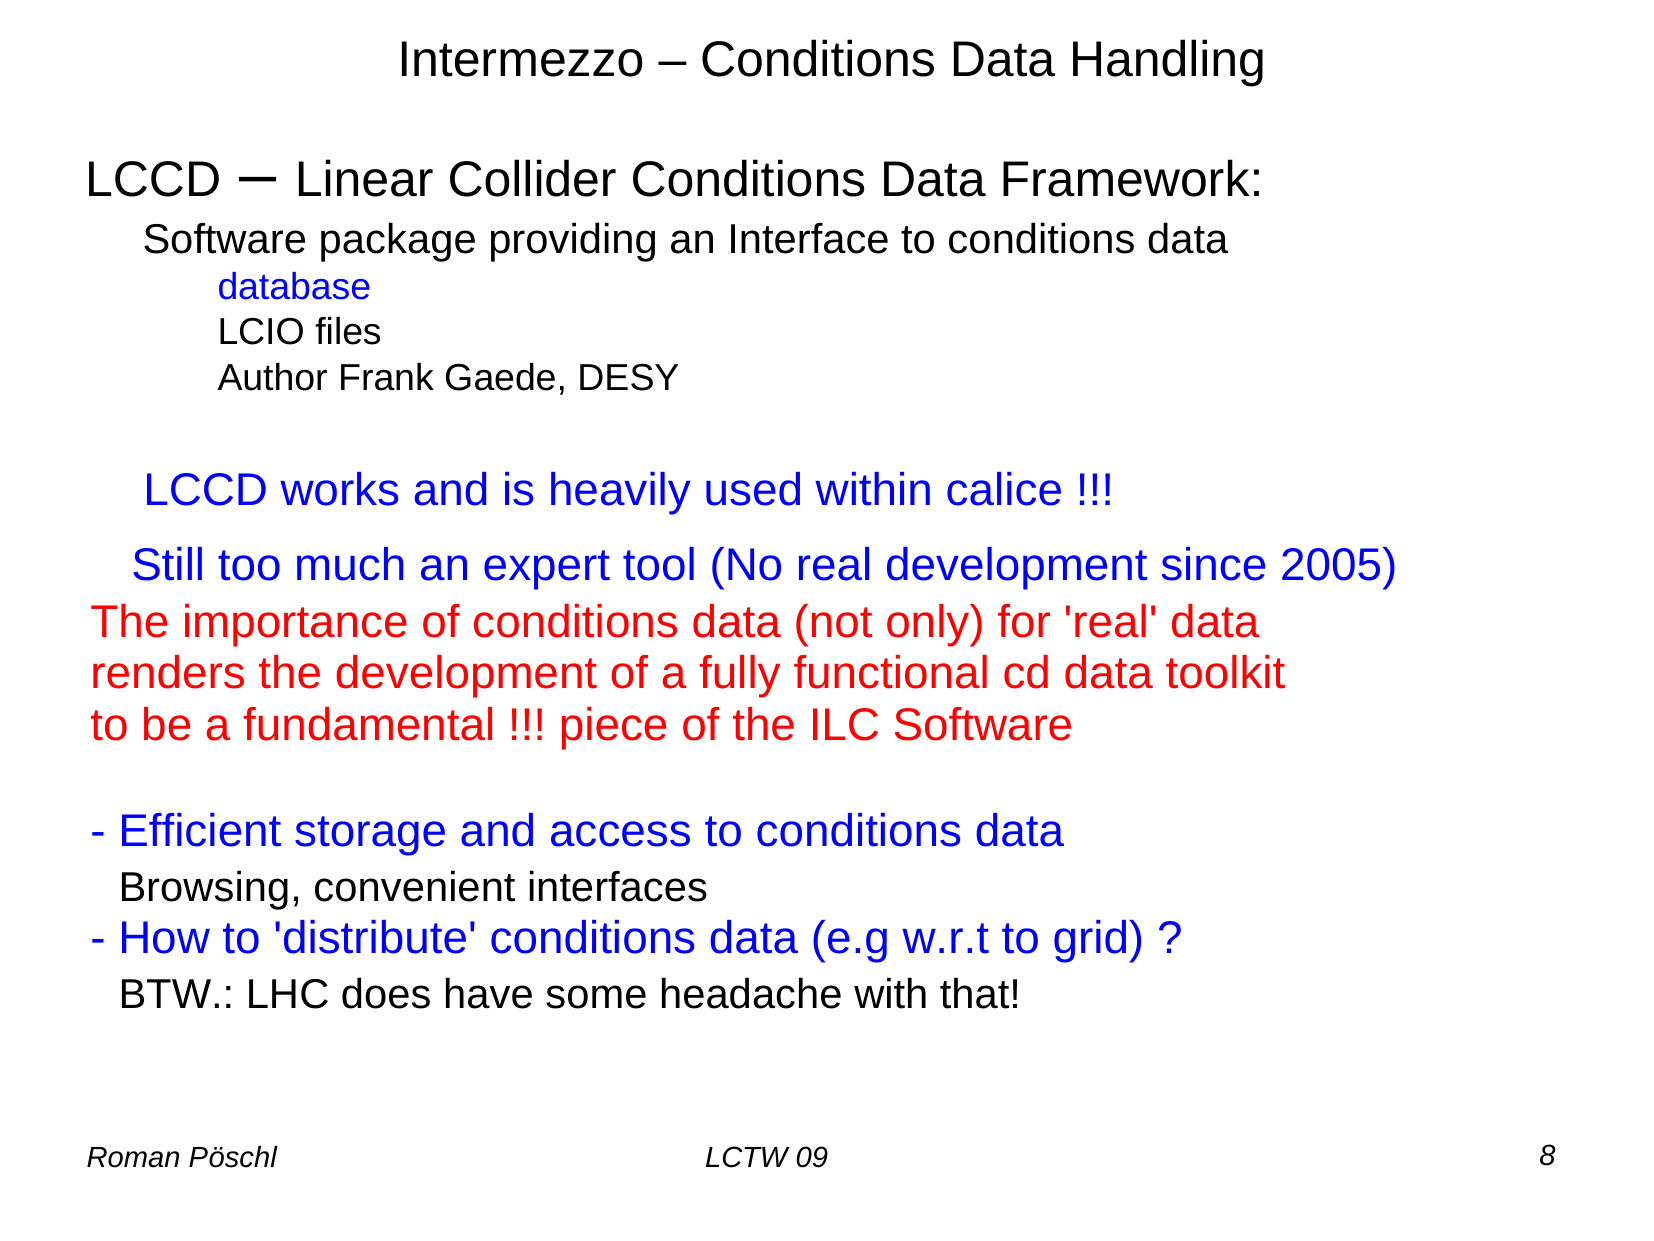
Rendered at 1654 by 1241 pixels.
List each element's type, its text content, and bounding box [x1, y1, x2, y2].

text_box The importance of conditions data (not only) for 'real' data renders the development of a fully functional cd data toolkit to be a fundamental !!! piece of the ILC Software - Efficient storage and access to conditions data Browsing, convenient interfaces - How to 'distribute' conditions data (e.g w.r.t to grid) ? BTW.: LHC does have some headache with that! [90, 595, 1261, 1027]
text_box Intermezzo – Conditions Data Handling [397, 31, 1268, 82]
list LCCD – Linear Collider Conditions Data Framework: Software package providing an Interface to conditions data database LCIO files Author Frank Gaede, DESY LCCD works and is heavily used within calice !!! Still too much an expert tool (No real development since 2005) [52, 128, 1504, 940]
